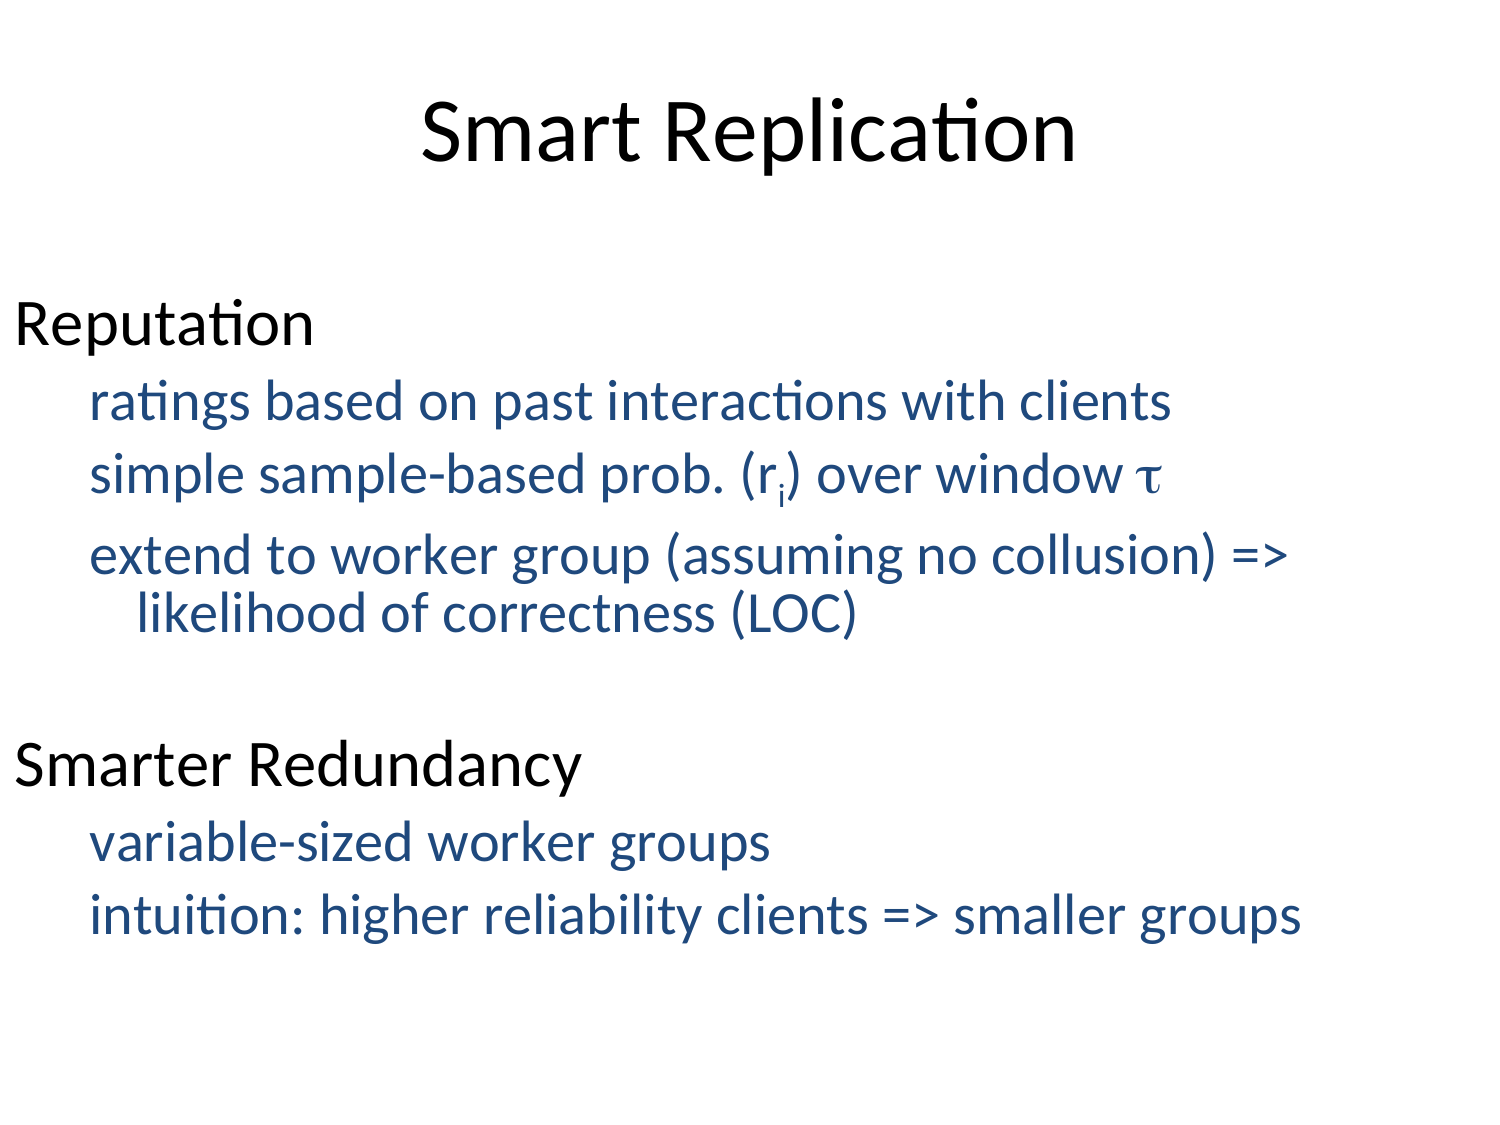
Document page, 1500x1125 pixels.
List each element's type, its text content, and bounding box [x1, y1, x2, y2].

list Reputation ratings based on past interactions with clients simple sample-based prob. (ri) over window  extend to worker group (assuming no collusion) => likelihood of correctness (LOC) Smarter Redundancy variable-sized worker groups intuition: higher reliability clients => smaller groups [0, 287, 1500, 1125]
title Smart Replication [75, 45, 1426, 233]
